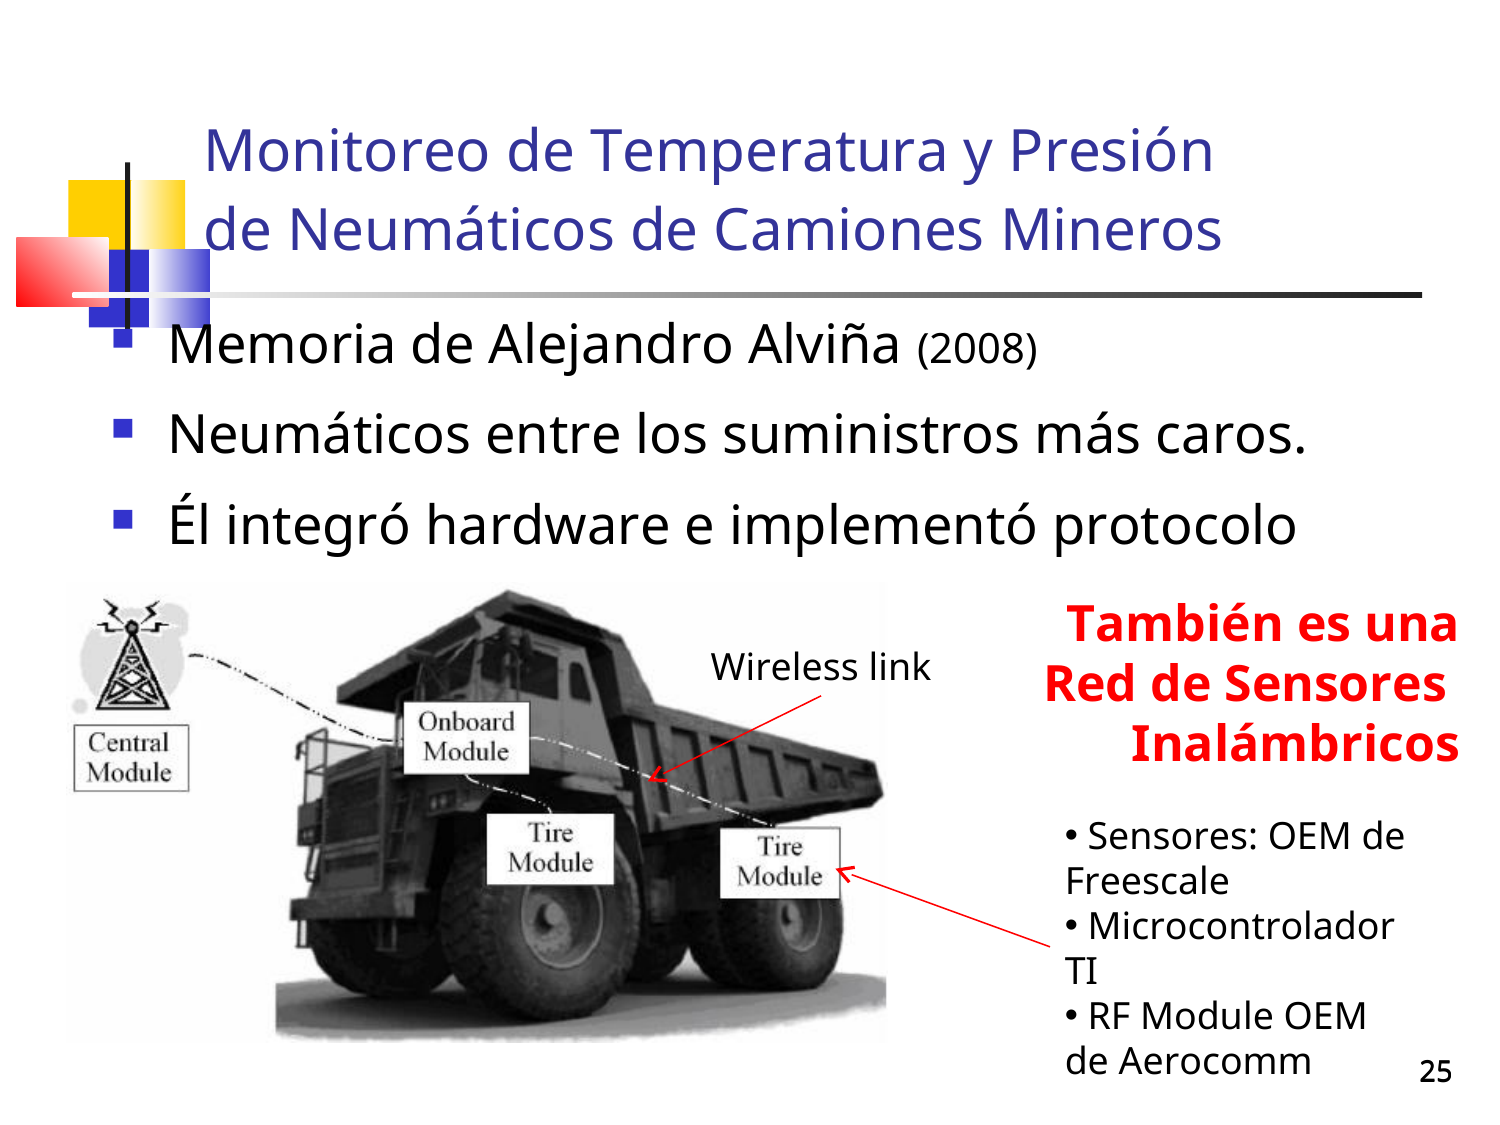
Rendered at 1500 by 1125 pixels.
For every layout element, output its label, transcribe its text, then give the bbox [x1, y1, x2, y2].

title Monitoreo de Temperatura y Presión de Neumáticos de Camiones Mineros [188, 35, 1269, 276]
picture [66, 582, 888, 1043]
list Memoria de Alejandro Alviña (2008) Neumáticos entre los suministros más caros. Él integró hardware e implementó protocolo [95, 297, 1500, 578]
text_box También es una Red de Sensores Inalámbricos [1028, 583, 1475, 779]
text_box <number> [1155, 1024, 1468, 1100]
text_box Sensores: OEM de Freescale Microcontrolador TI RF Module OEM de Aerocomm [1050, 804, 1432, 1090]
text_box Wireless link [695, 635, 947, 696]
